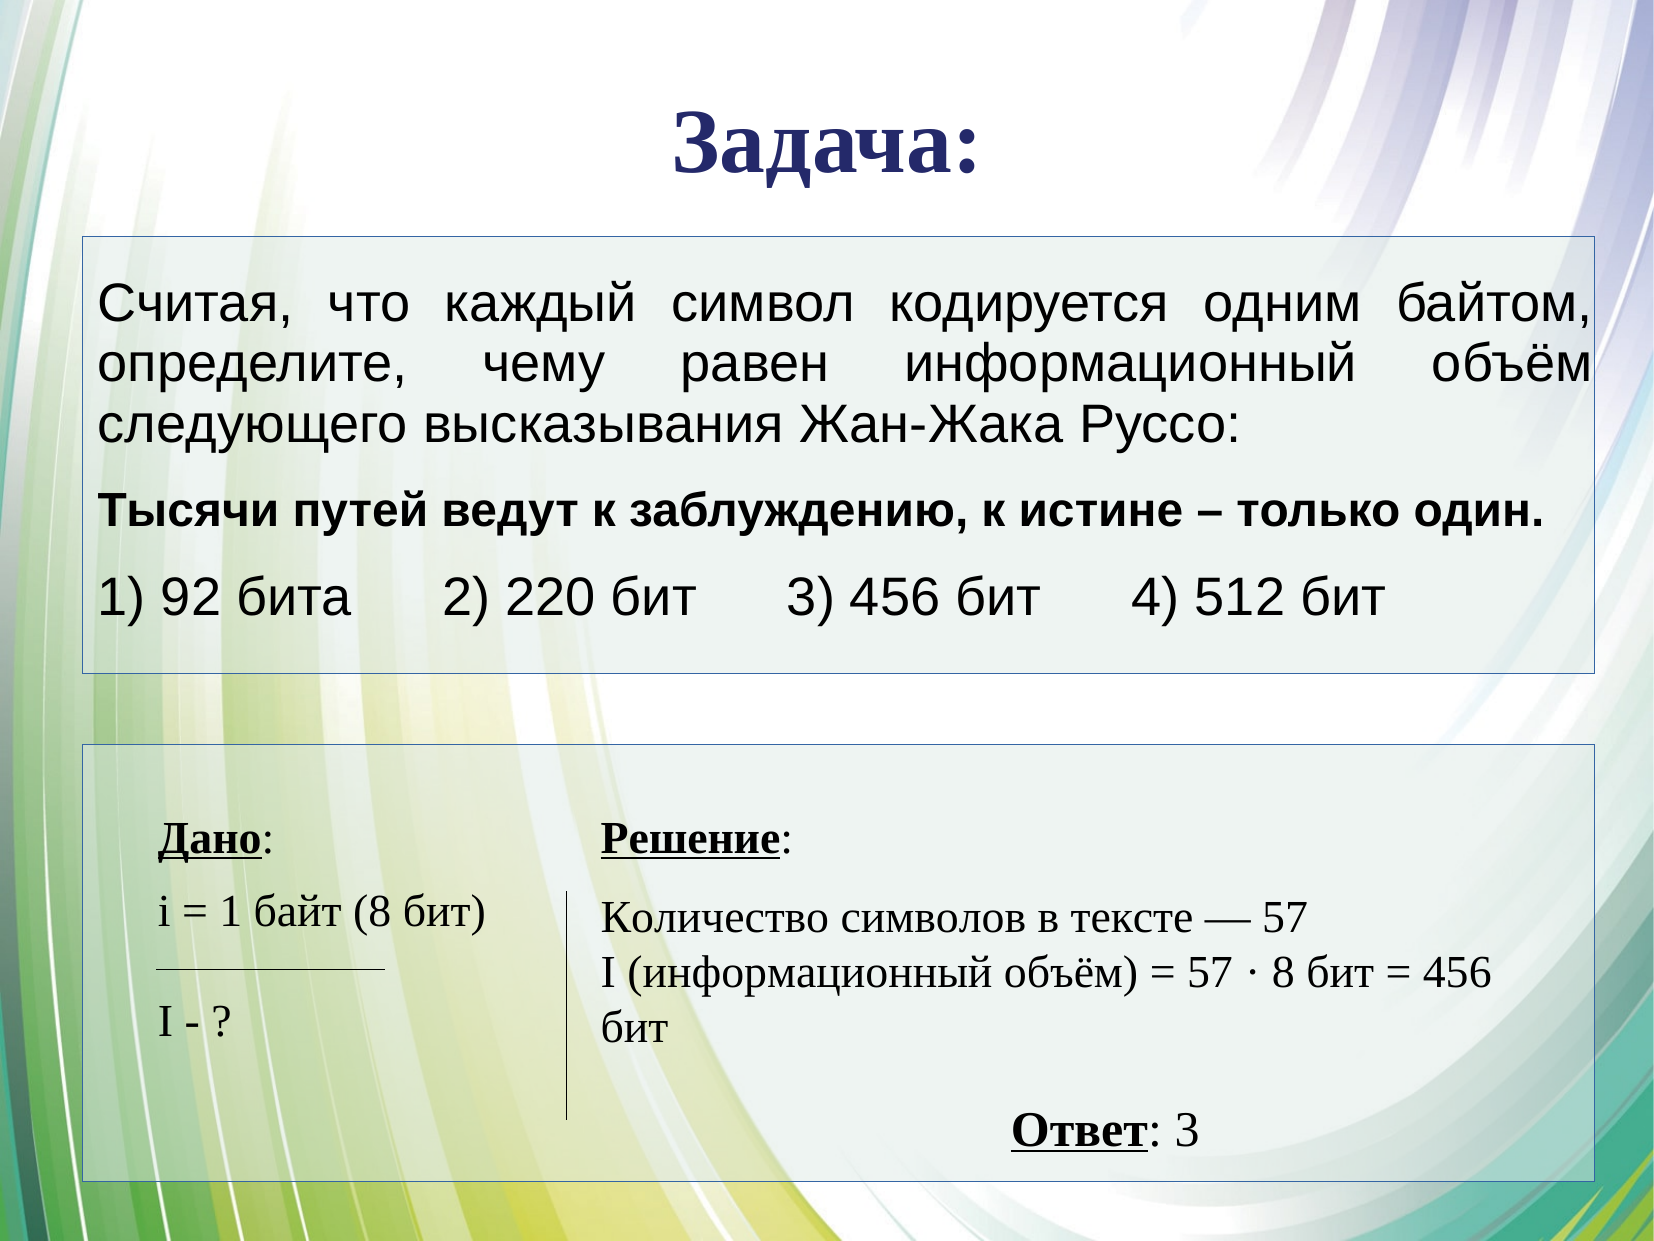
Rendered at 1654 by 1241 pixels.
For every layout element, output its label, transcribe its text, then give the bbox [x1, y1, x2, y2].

text_box Дано: i = 1 байт (8 бит) I - ? [143, 800, 554, 1129]
text_box Ответ: 3 [996, 1089, 1237, 1172]
title Задача: [121, 37, 1534, 246]
text_box [82, 236, 1595, 674]
text_box Решение: Количество символов в тексте — 57 I (информационный объём) = 57 · 8 бит = 456 бит [585, 800, 1563, 1235]
list Считая, что каждый символ кодируется одним байтом, определите, чему равен информационный объём следующего высказывания Жан-Жака Руссо: Тысячи путей ведут к заблуждению, к истине – только один. 1) 92 бита 2) 220 бит 3) 456 бит 4) 512 бит [97, 272, 1595, 686]
text_box [82, 744, 1595, 1182]
picture [0, 0, 1654, 1241]
